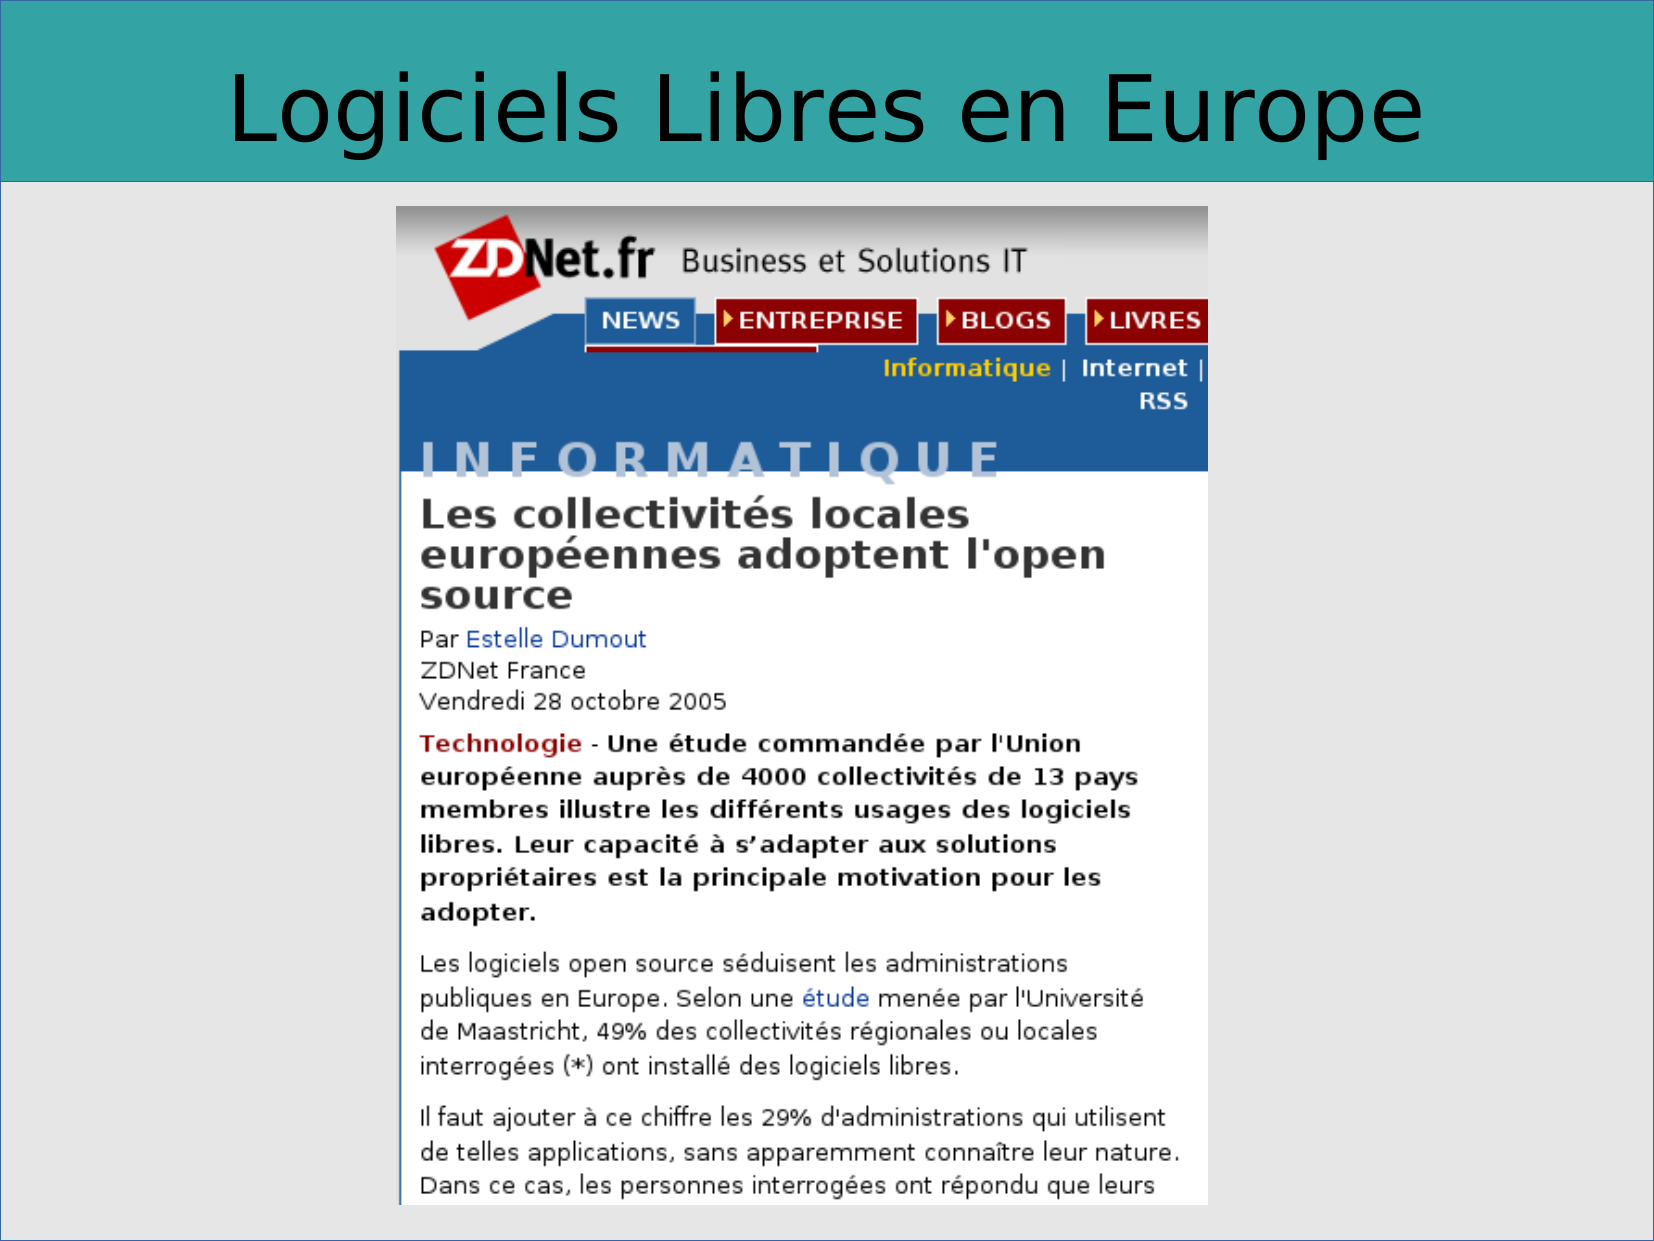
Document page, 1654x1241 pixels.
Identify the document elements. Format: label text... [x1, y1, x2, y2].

picture [396, 206, 1208, 1205]
title Logiciels Libres en Europe [0, 49, 1654, 170]
